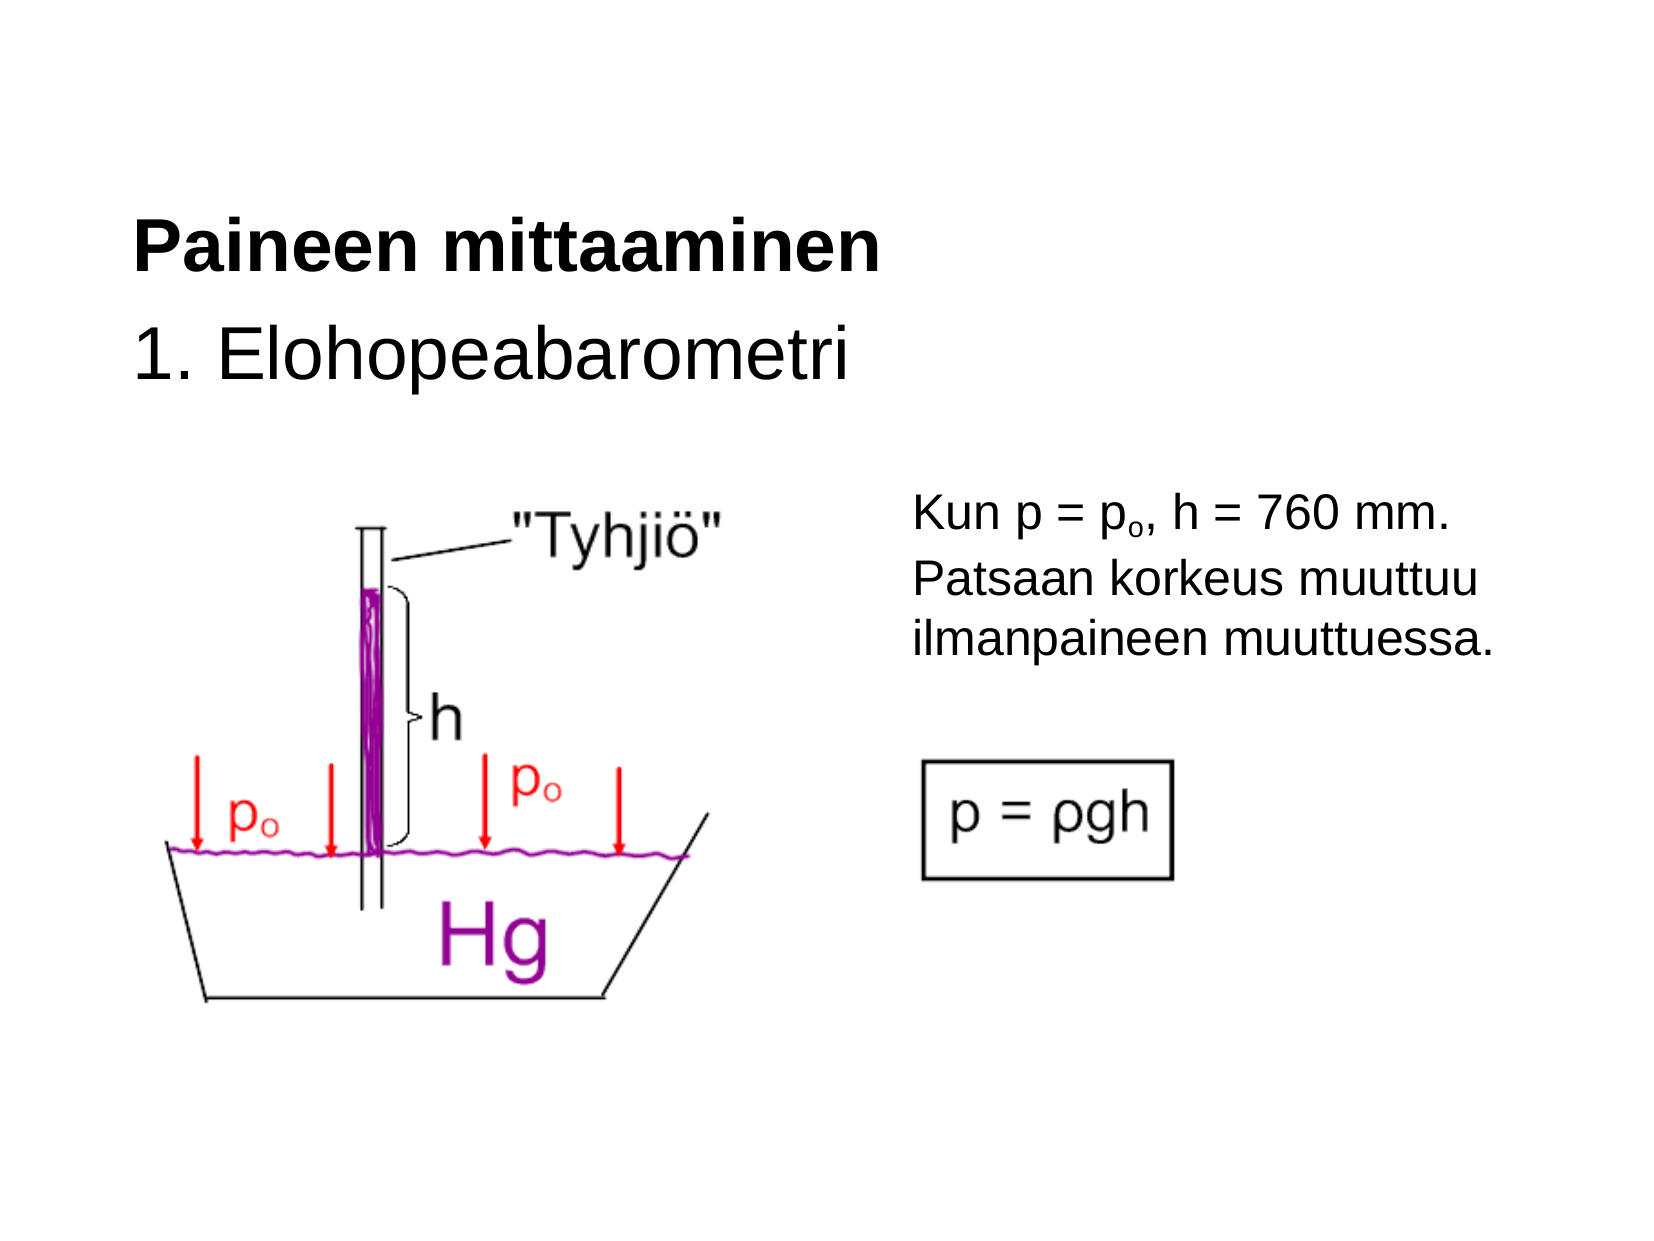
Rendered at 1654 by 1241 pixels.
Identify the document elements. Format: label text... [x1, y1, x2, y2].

picture [897, 695, 1208, 916]
picture [129, 458, 767, 1016]
text_box Paineen mittaaminen 1. Elohopeabarometri [118, 189, 898, 402]
text_box Kun p = po, h = 760 mm. Patsaan korkeus muuttuu ilmanpaineen muuttuessa. [897, 471, 1511, 674]
